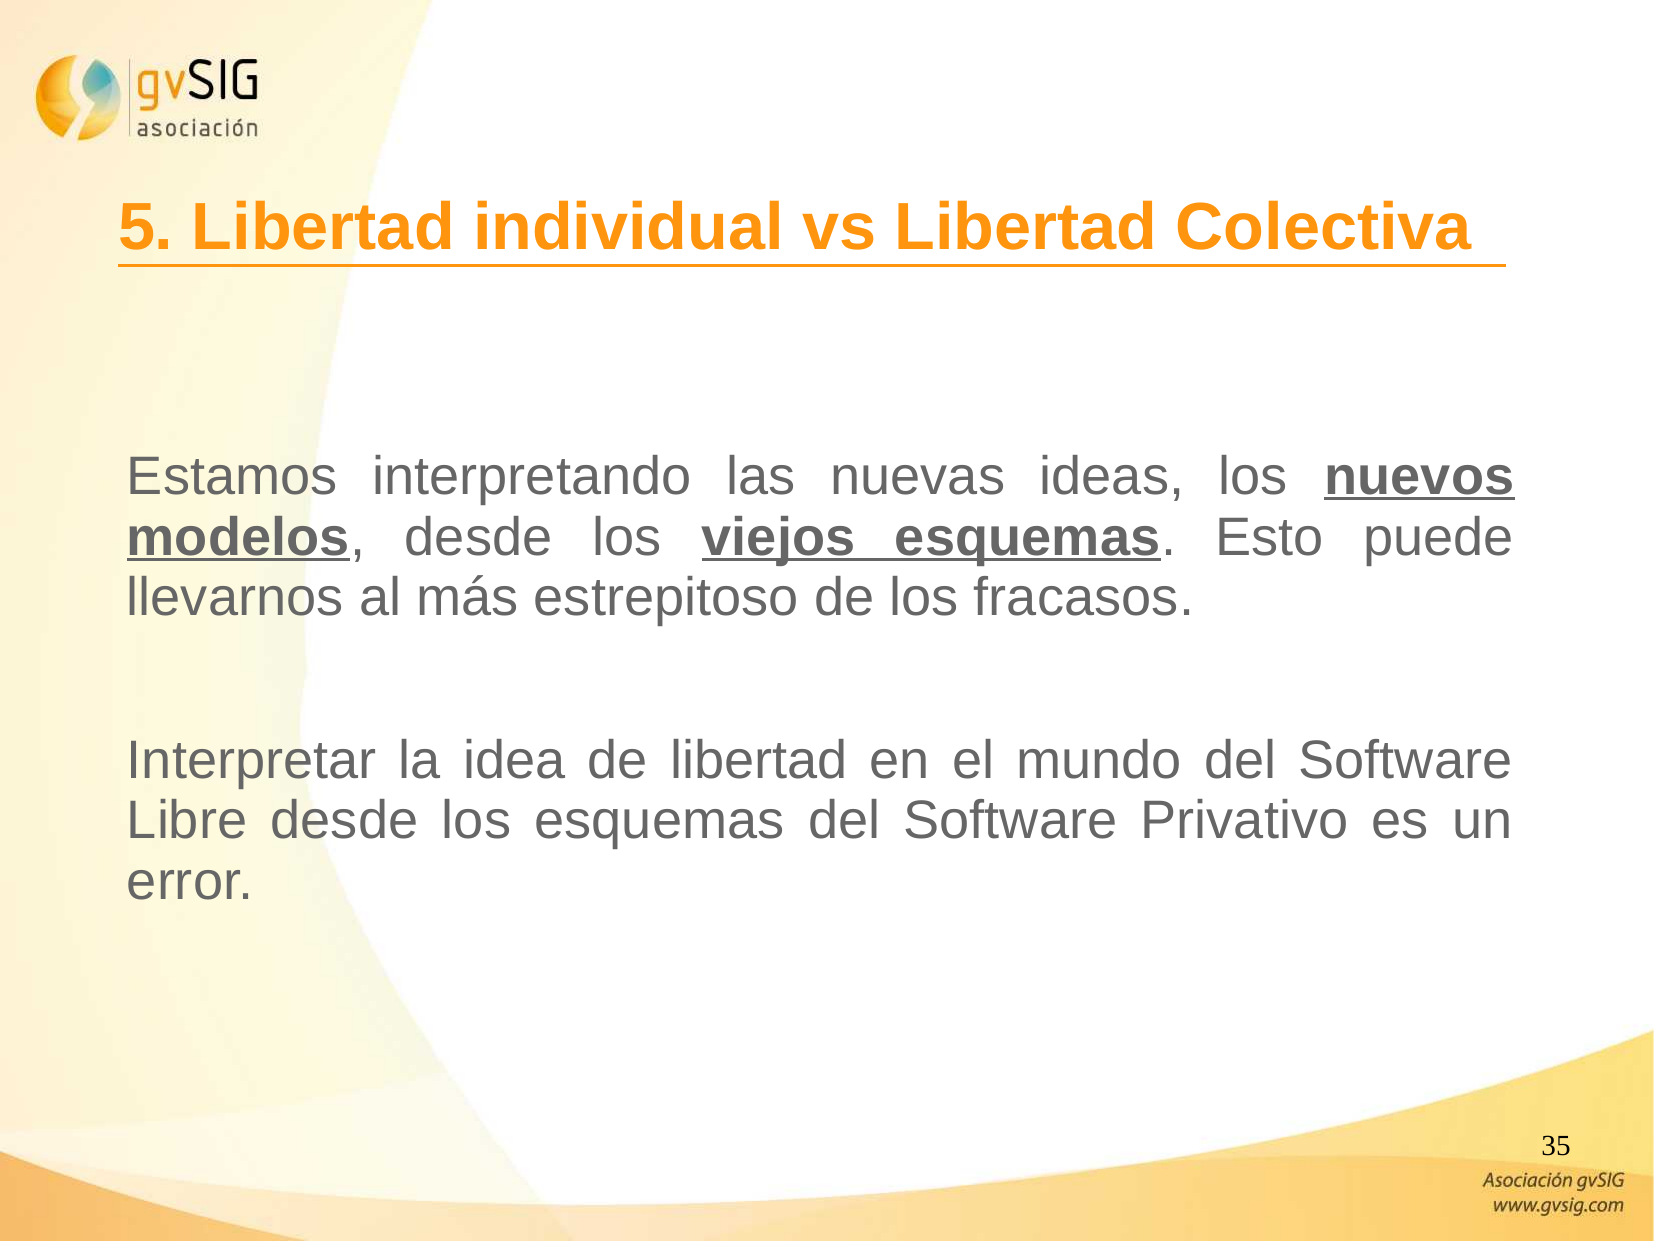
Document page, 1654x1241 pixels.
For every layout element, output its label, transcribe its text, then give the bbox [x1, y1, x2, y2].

text_box Estamos interpretando las nuevas ideas, los nuevos modelos, desde los viejos esquemas. Esto puede llevarnos al más estrepitoso de los fracasos. Interpretar la idea de libertad en el mundo del Software Libre desde los esquemas del Software Privativo es un error. [112, 438, 1530, 919]
title 5. Libertad individual vs Libertad Colectiva [118, 177, 1607, 276]
picture [0, 0, 1654, 1241]
